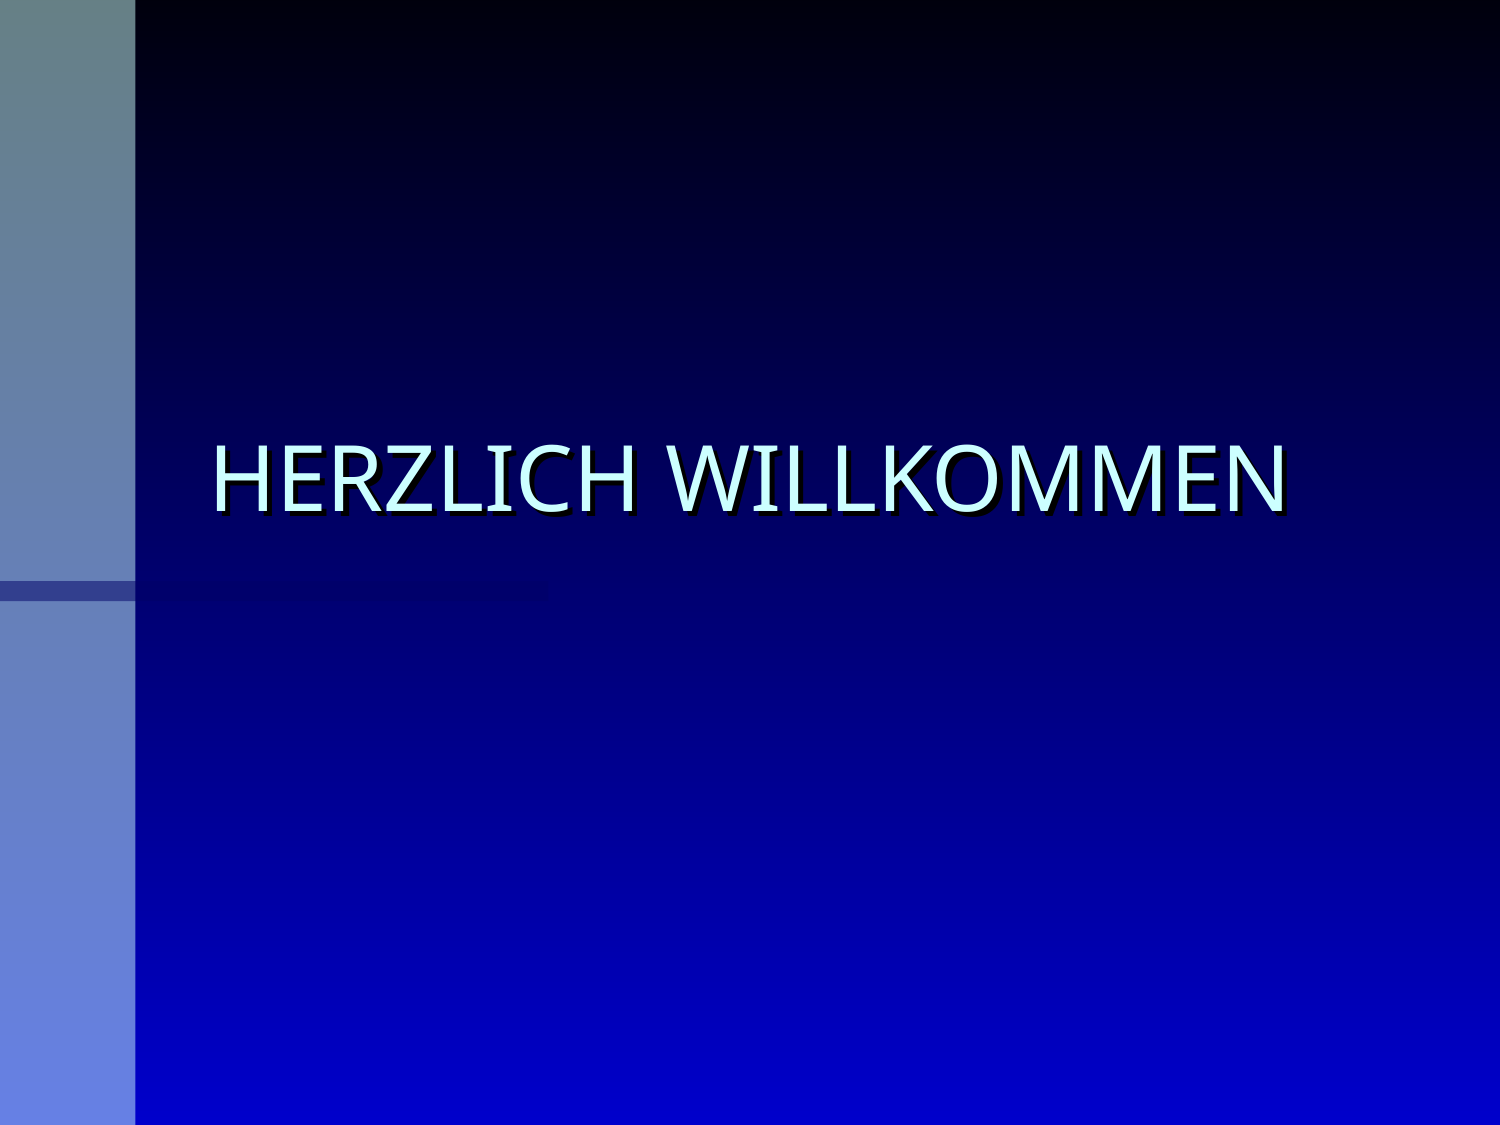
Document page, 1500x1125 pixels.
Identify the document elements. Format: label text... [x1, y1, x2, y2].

title HERZLICH WILLKOMMEN [112, 349, 1388, 538]
